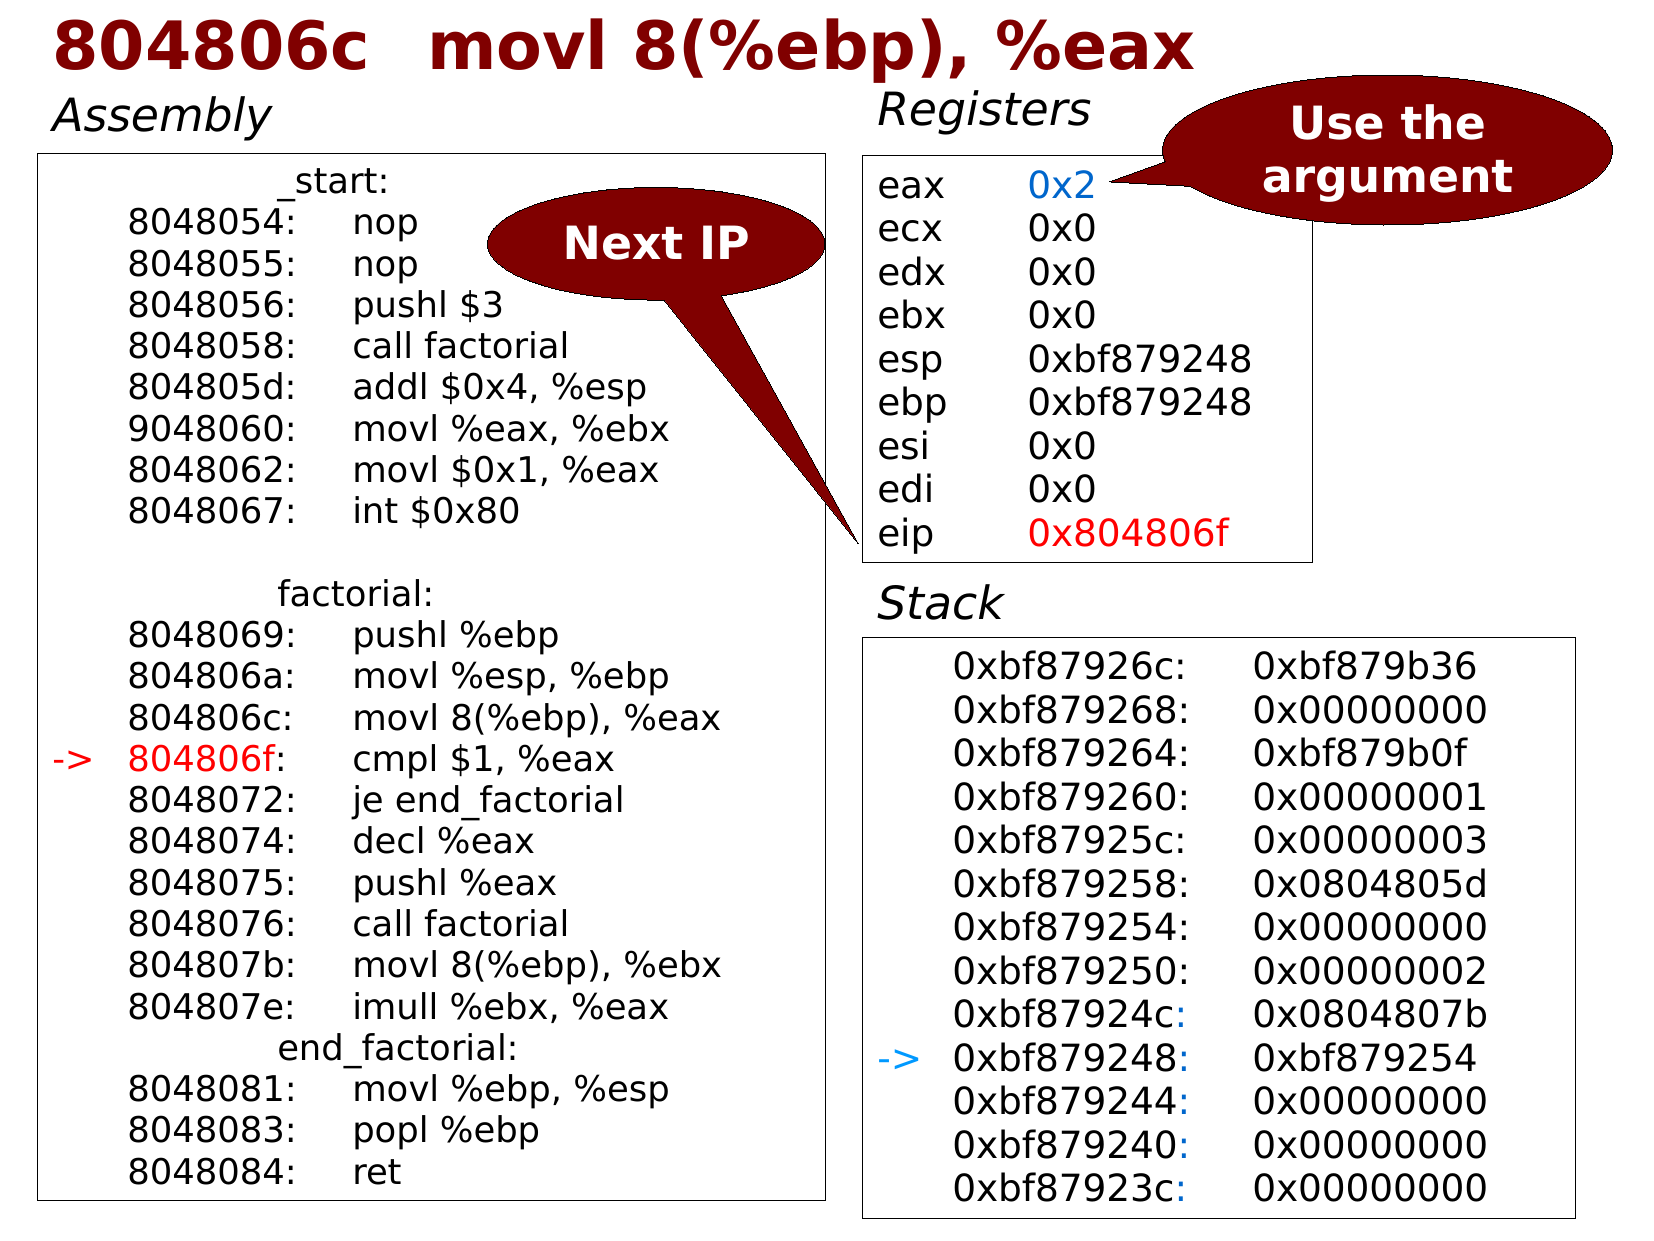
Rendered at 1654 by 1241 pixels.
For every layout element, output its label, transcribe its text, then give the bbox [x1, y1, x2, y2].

text_box Use the argument [1109, 75, 1613, 226]
text_box 0xbf87926c: 0xbf879b36 0xbf879268: 0x00000000 0xbf879264: 0xbf879b0f 0xbf879260: 0x00000001 0xbf87925c: 0x00000003 0xbf879258: 0x0804805d 0xbf879254: 0x00000000 0xbf879250: 0x00000002 0xbf87924c: 0x0804807b -> 0xbf879248: 0xbf879254 0xbf879244: 0x00000000 0xbf879240: 0x00000000 0xbf87923c: 0x00000000 [862, 637, 1576, 1219]
text_box Next IP [487, 187, 859, 544]
text_box eax 0x2 ecx 0x0 edx 0x0 ebx 0x0 esp 0xbf879248 ebp 0xbf879248 esi 0x0 edi 0x0 eip 0x804806f [862, 155, 1313, 563]
text_box Stack [862, 569, 1051, 638]
text_box 804806c movl 8(%ebp), %eax [37, 0, 1388, 93]
text_box _start: 8048054: nop 8048055: nop 8048056: pushl $3 8048058: call factorial 804805d: addl $0x4, %esp 9048060: movl %eax, %ebx 8048062: movl $0x1, %eax 8048067: int $0x80 factorial: 8048069: pushl %ebp 804806a: movl %esp, %ebp 804806c: movl 8(%ebp), %eax -> 804806f: cmpl $1, %eax 8048072: je end_factorial 8048074: decl %eax 8048075: pushl %eax 8048076: call factorial 804807b: movl 8(%ebp), %ebx 804807e: imull %ebx, %eax end_factorial: 8048081: movl %ebp, %esp 8048083: popl %ebp 8048084: ret [37, 153, 826, 1201]
text_box Registers [862, 75, 1126, 144]
text_box Assembly [37, 81, 301, 151]
